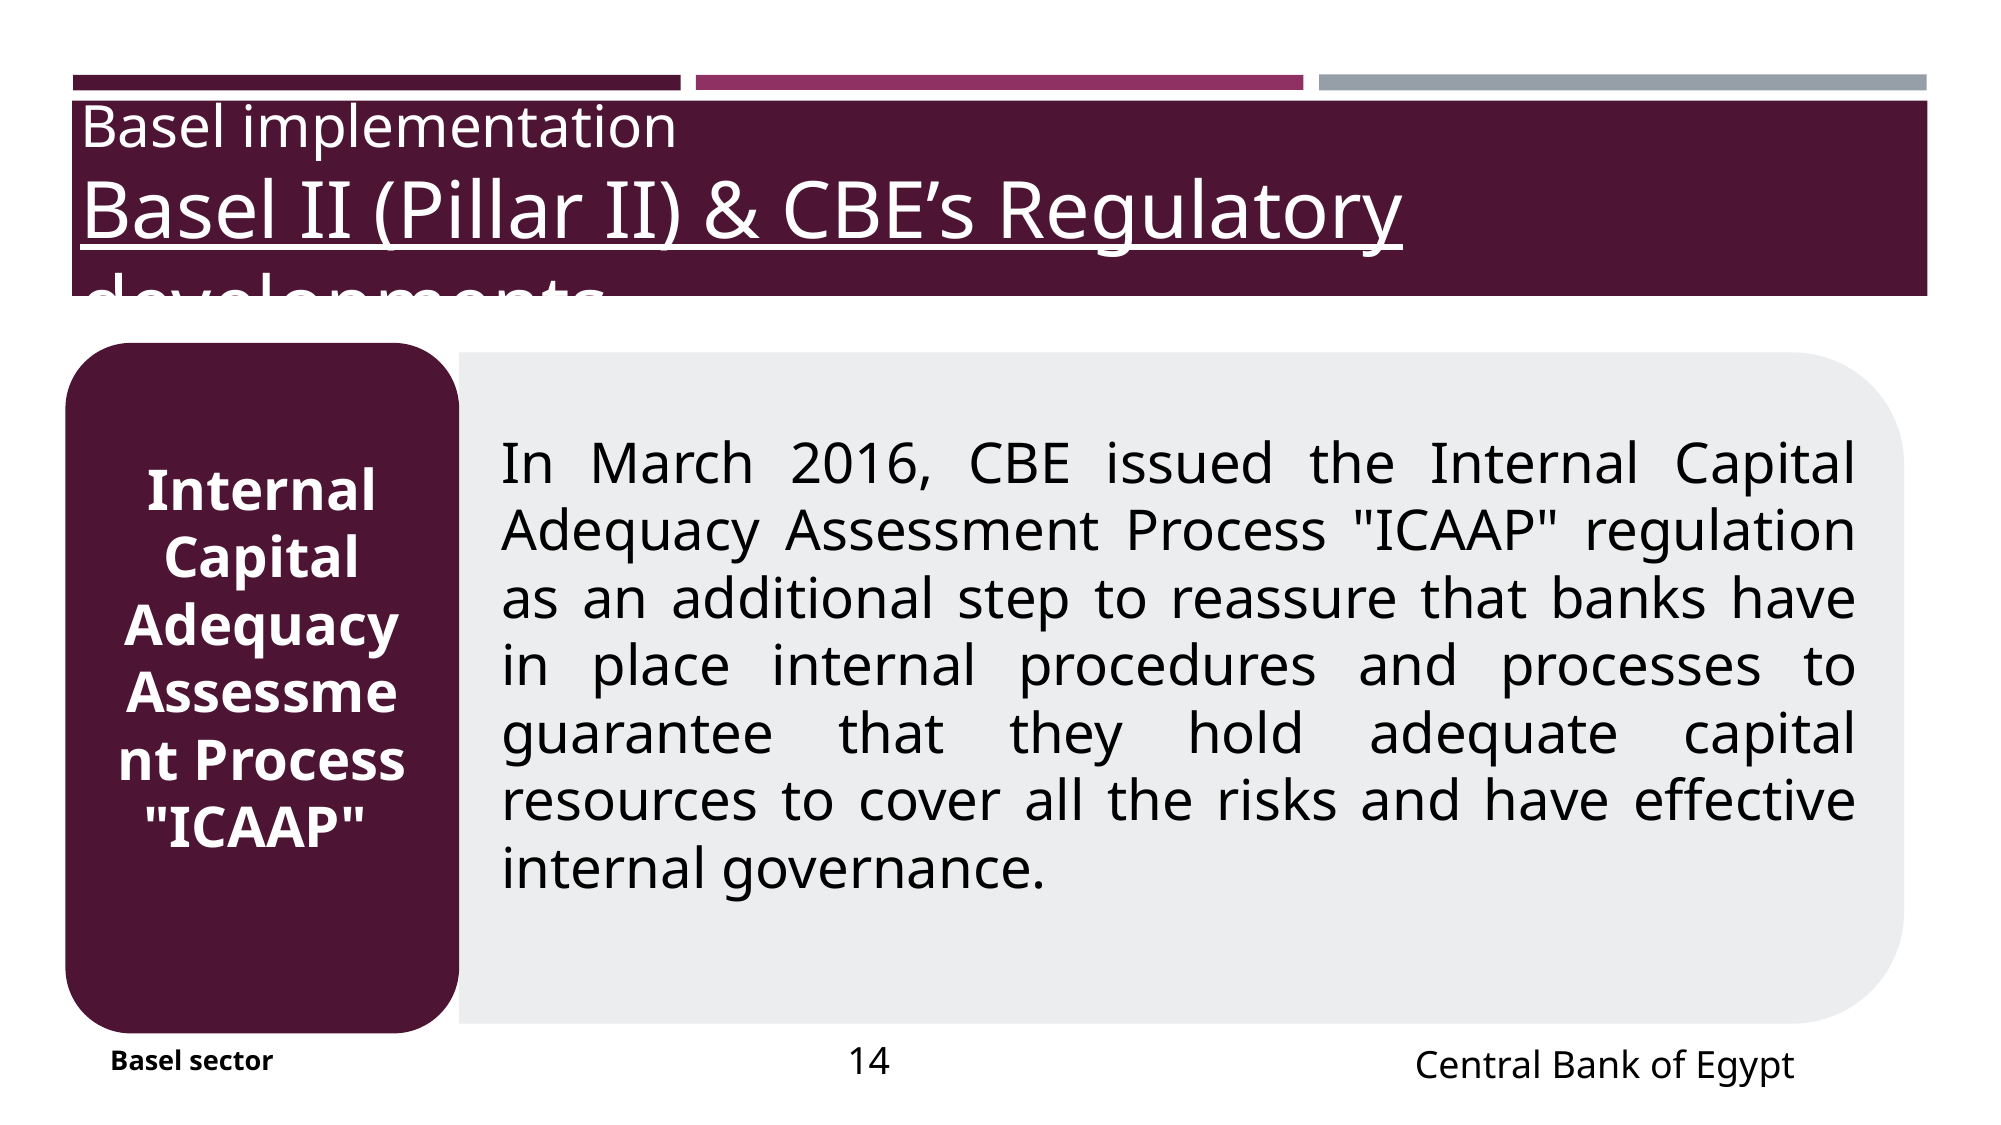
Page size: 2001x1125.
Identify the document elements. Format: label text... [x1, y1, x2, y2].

text_box In March 2016, CBE issued the Internal Capital Adequacy Assessment Process "ICAAP" regulation as an additional step to reassure that banks have in place internal procedures and processes to guarantee that they hold adequate capital resources to cover all the risks and have effective internal governance. [459, 352, 1905, 1024]
title Basel implementation Basel II (Pillar II) & CBE’s Regulatory developments [65, 81, 1930, 273]
footer Central Bank of Egypt [1400, 1033, 1905, 1094]
slide_number <numéro> [832, 1029, 1006, 1090]
text_box Internal Capital Adequacy Assessment Process "ICAAP" [65, 342, 460, 1034]
